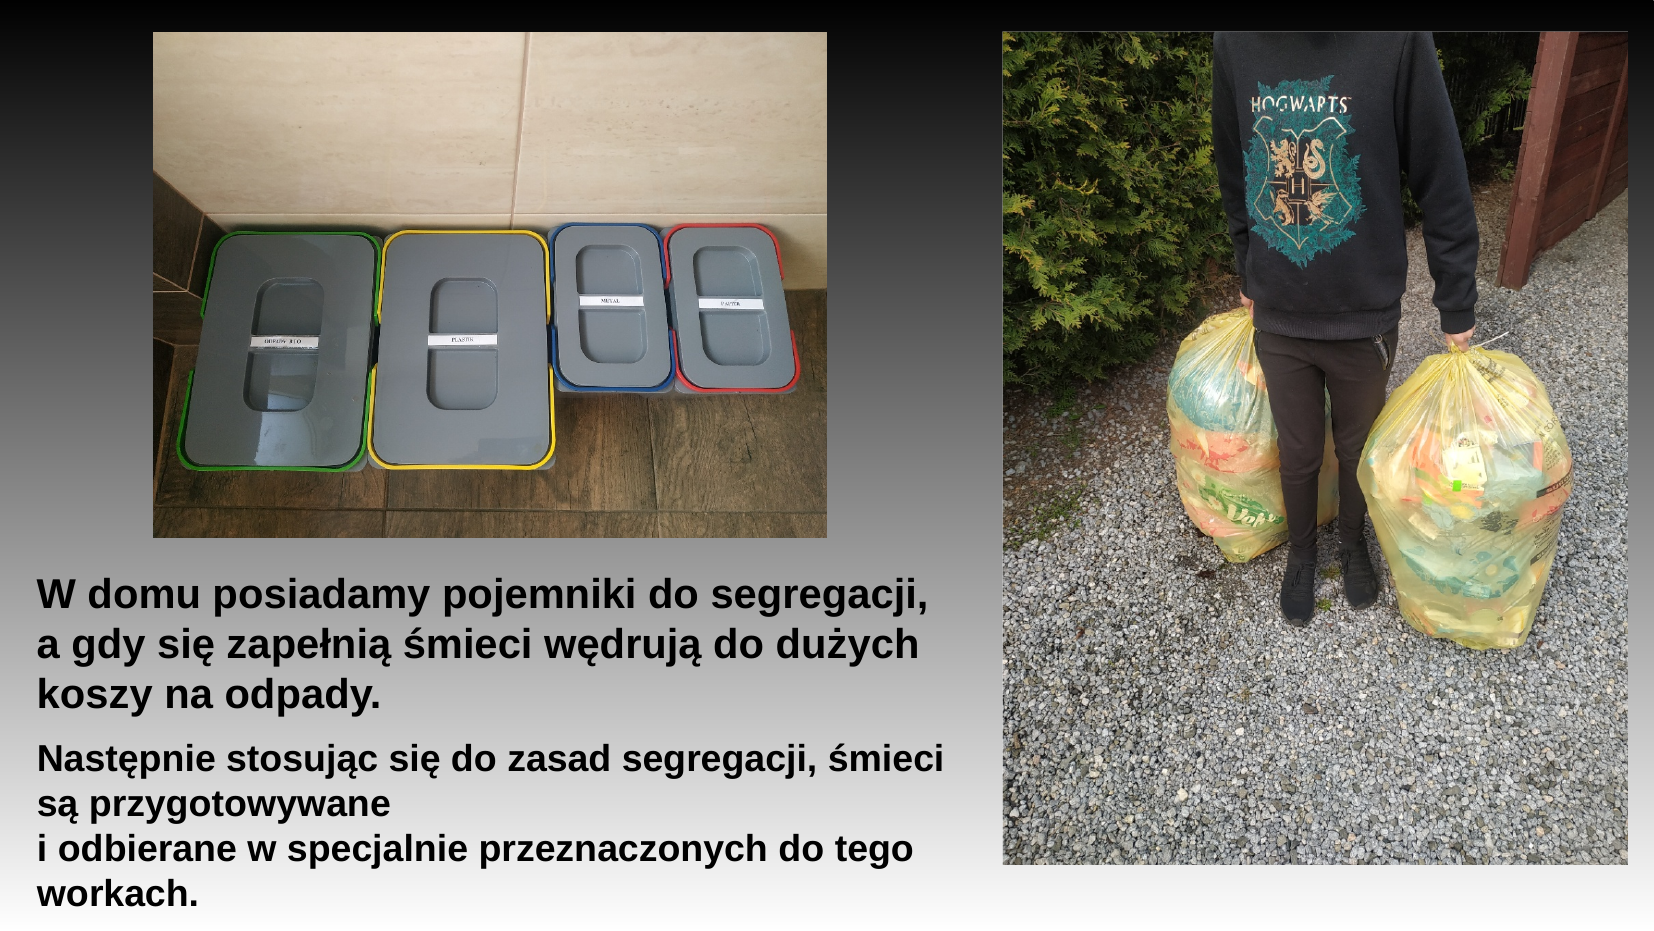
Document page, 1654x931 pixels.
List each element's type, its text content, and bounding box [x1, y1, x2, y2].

picture [1002, 31, 1628, 865]
picture [153, 32, 827, 538]
text_box W domu posiadamy pojemniki do segregacji, a gdy się zapełnią śmieci wędrują do dużych koszy na odpady. [21, 559, 1003, 725]
text_box Następnie stosując się do zasad segregacji, śmieci są przygotowywane i odbierane w specjalnie przeznaczonych do tego workach. [22, 726, 983, 931]
